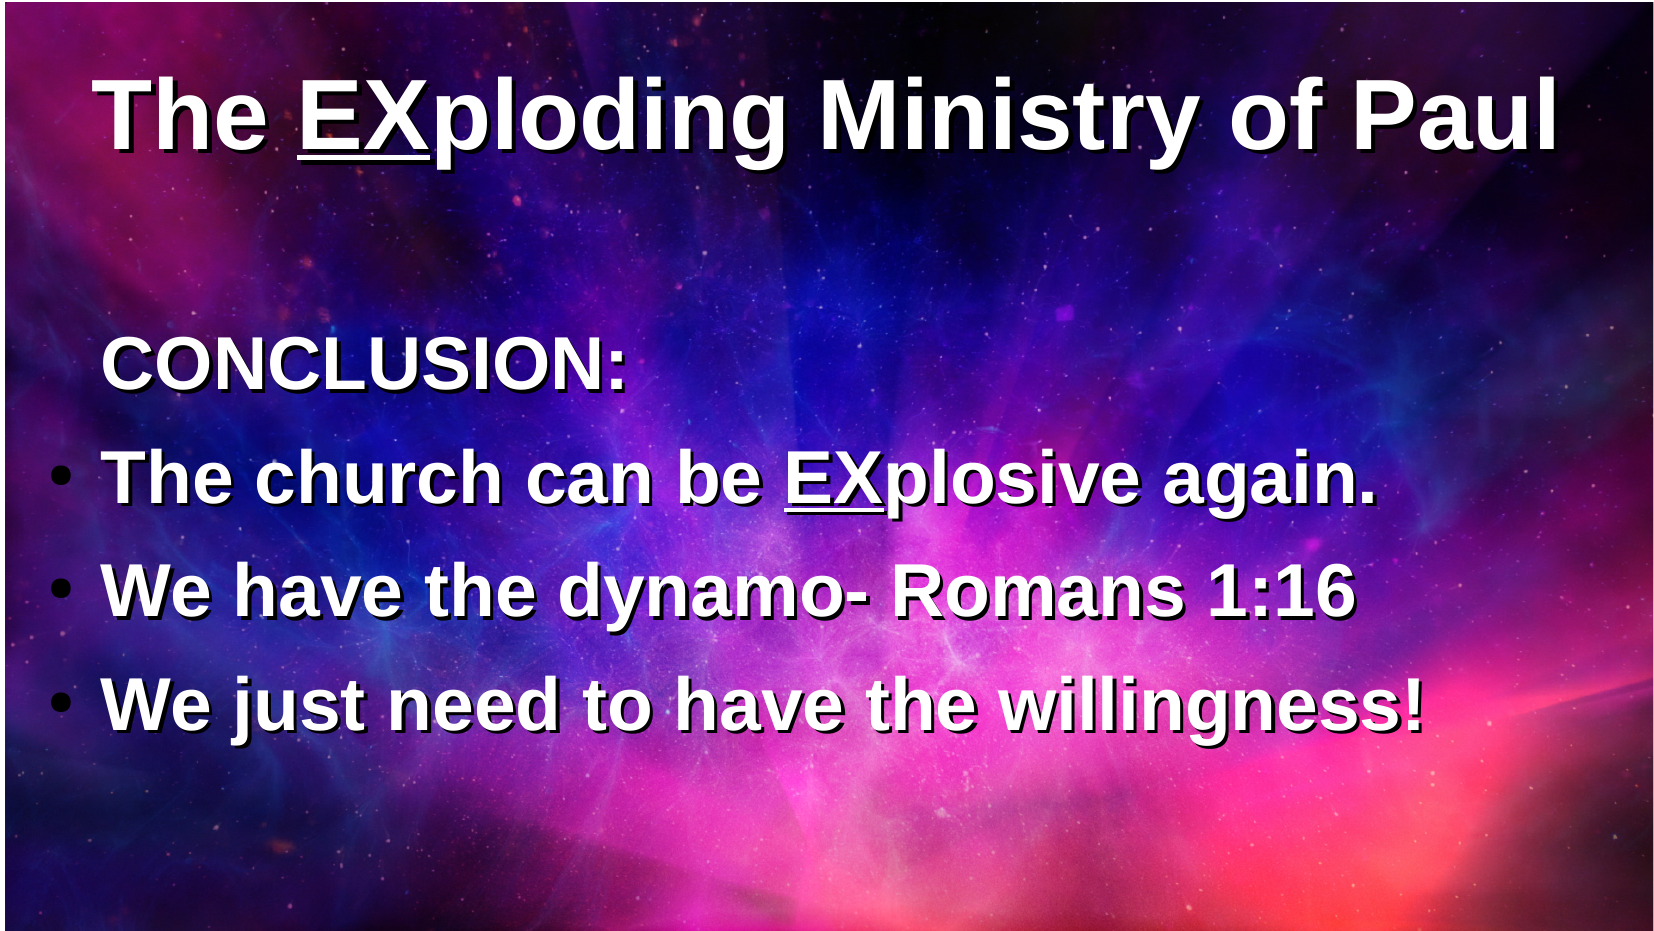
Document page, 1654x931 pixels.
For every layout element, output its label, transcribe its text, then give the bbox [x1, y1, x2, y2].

picture [5, 2, 1654, 931]
list CONCLUSION: The church can be EXplosive again. We have the dynamo- Romans 1:16 We just need to have the willingness! [30, 217, 1636, 916]
title The EXploding Ministry of Paul [82, 37, 1571, 193]
